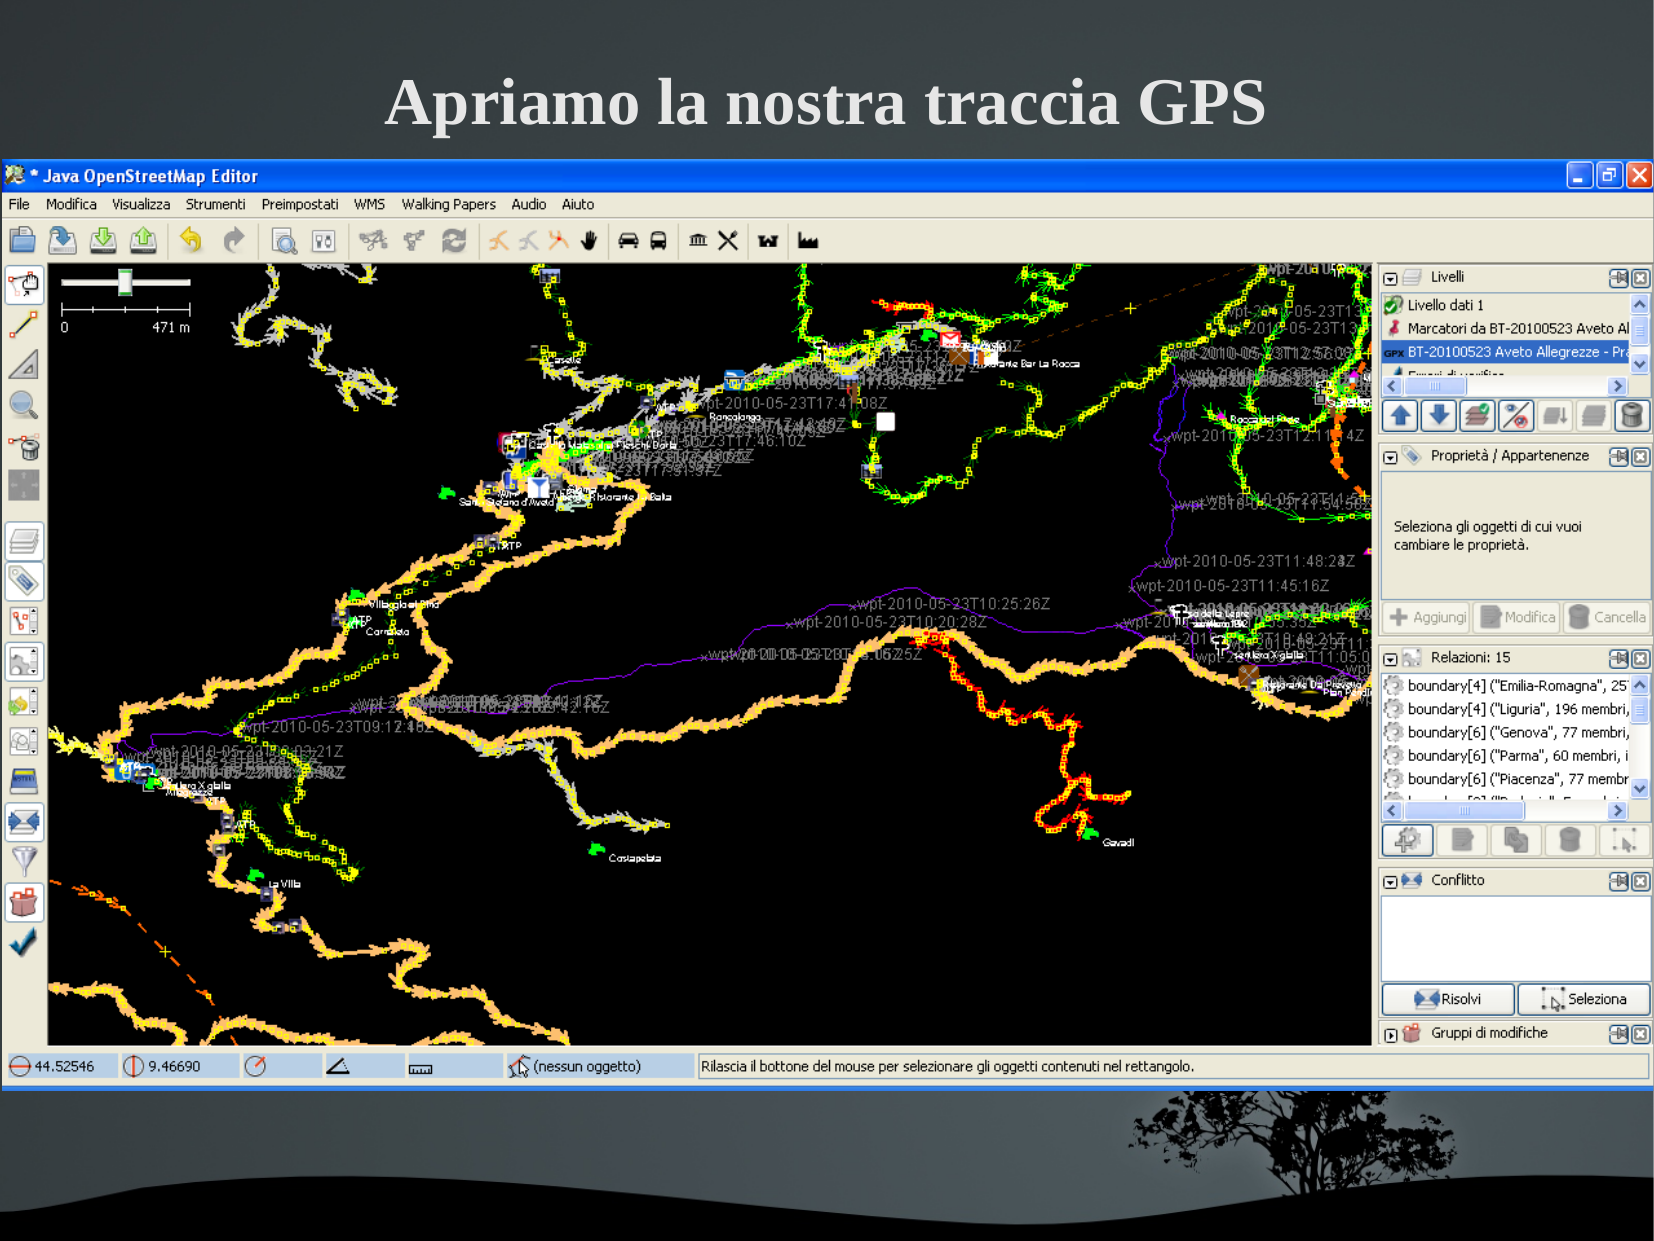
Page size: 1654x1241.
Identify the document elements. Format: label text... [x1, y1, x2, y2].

picture [0, 0, 1654, 1241]
title Apriamo la nostra traccia GPS [82, 56, 1571, 148]
